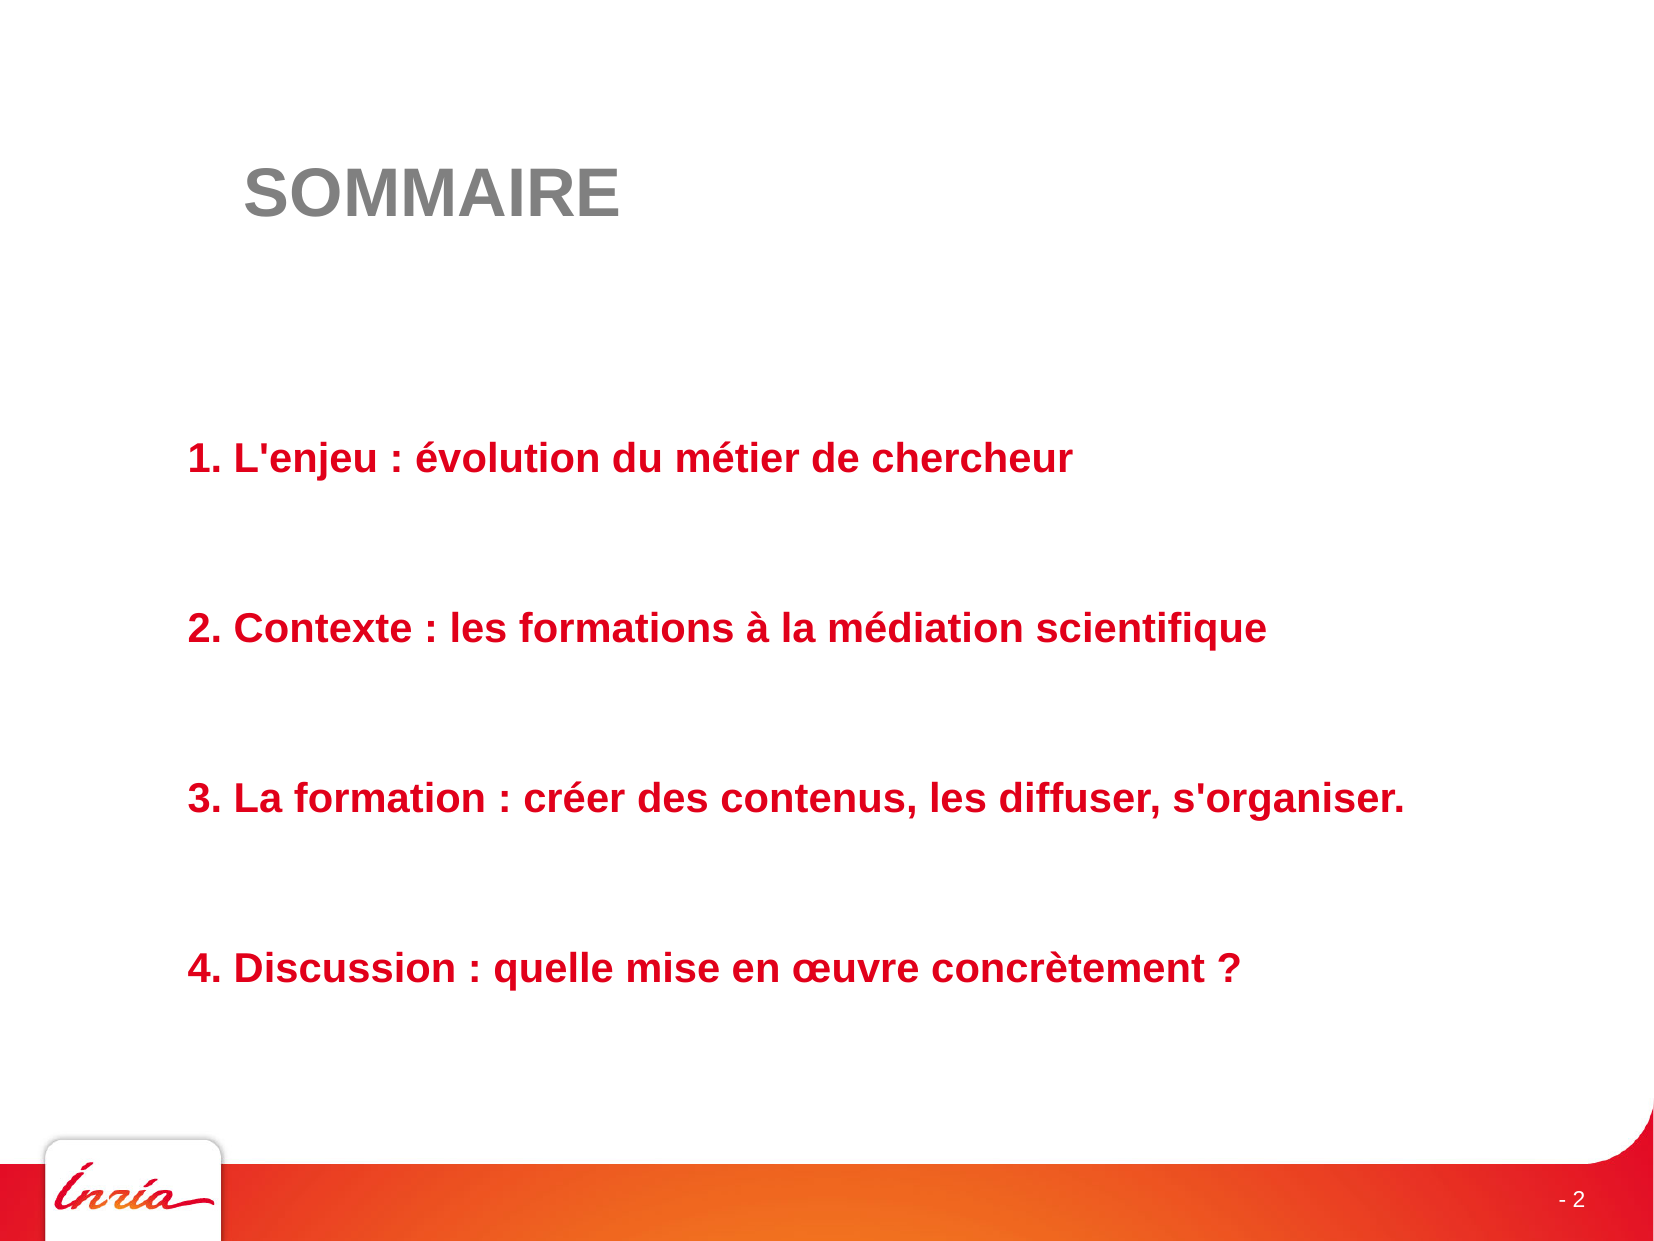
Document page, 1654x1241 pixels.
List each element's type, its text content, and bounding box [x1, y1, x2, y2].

picture [0, 0, 1654, 1241]
slide_number - <number> [1558, 1173, 1654, 1223]
title SOMMAIRE [244, 85, 1608, 293]
list 1. L'enjeu : évolution du métier de chercheur 2. Contexte : les formations à la médiation scientifique 3. La formation : créer des contenus, les diffuser, s'organiser. 4. Discussion : quelle mise en œuvre concrètement ? [187, 395, 1571, 993]
